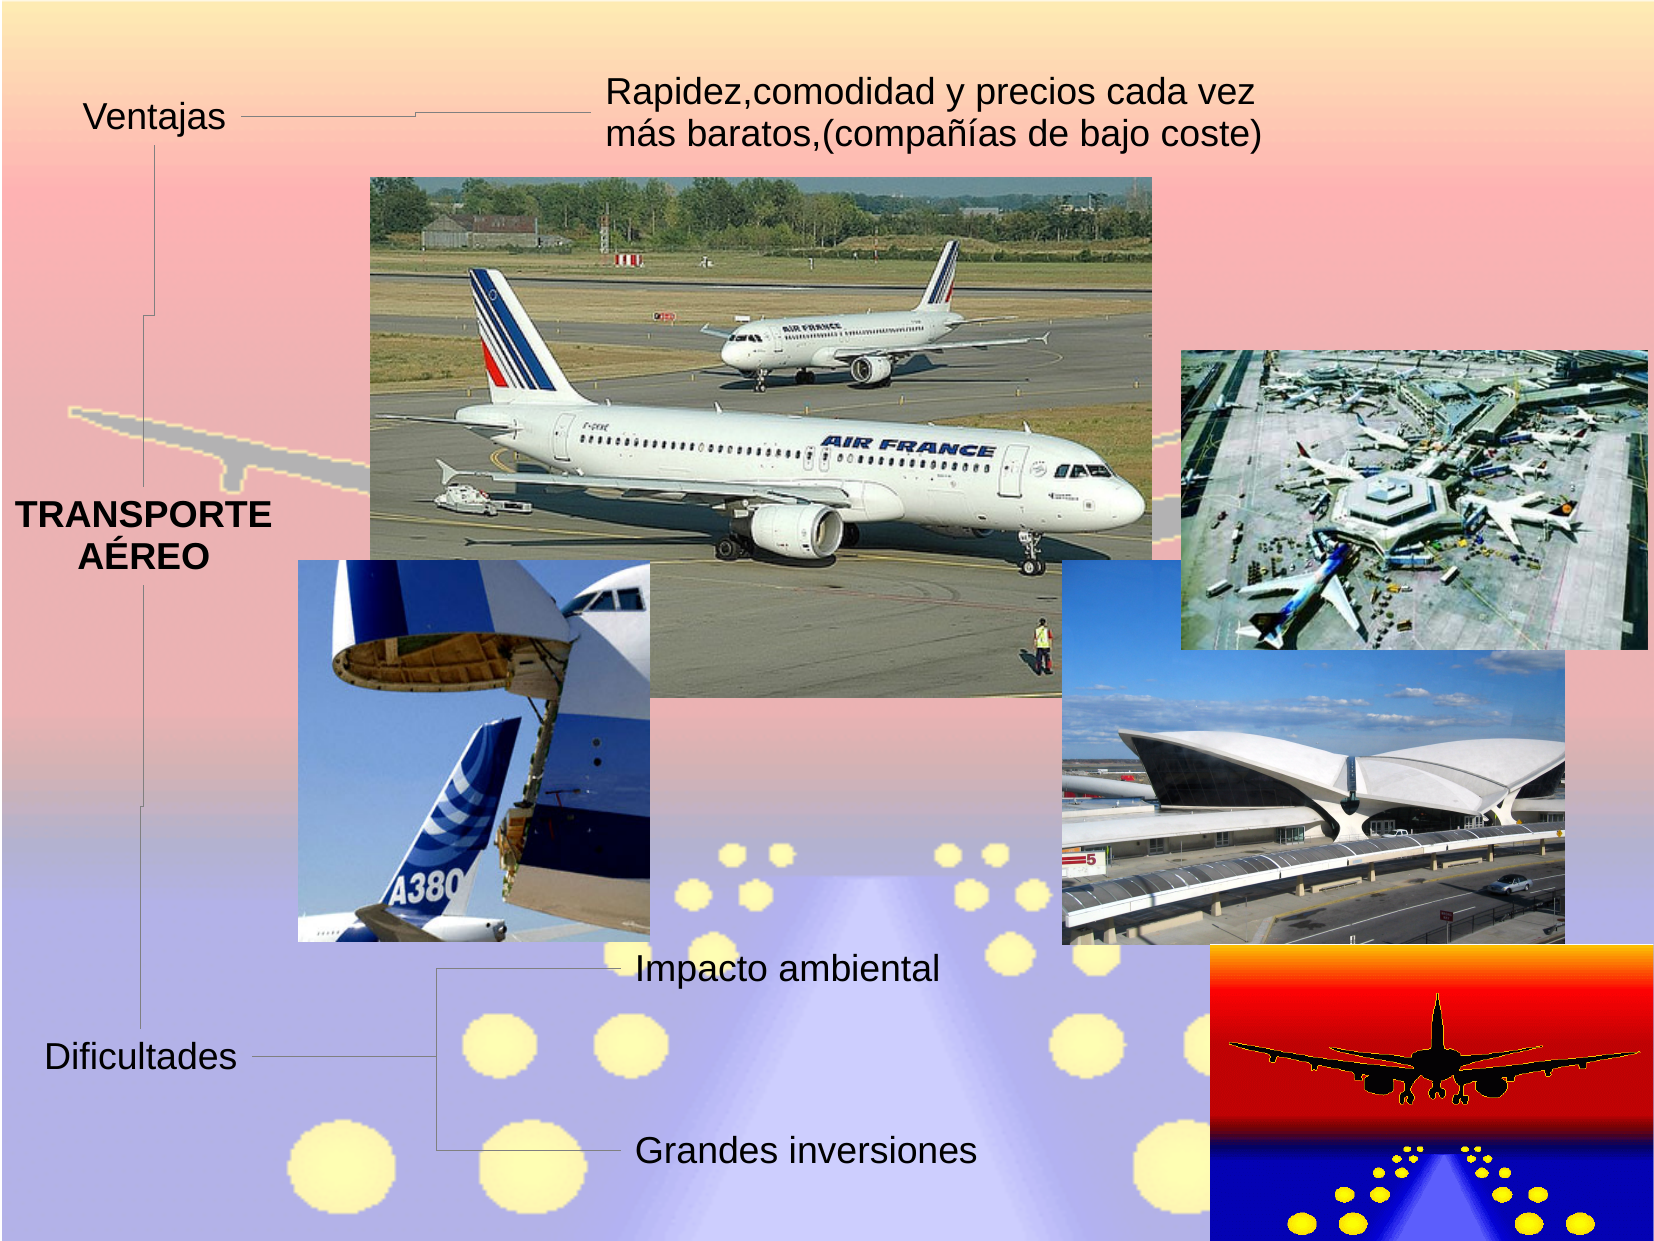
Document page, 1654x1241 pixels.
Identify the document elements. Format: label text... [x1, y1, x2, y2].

text_box Impacto ambiental [620, 939, 956, 997]
text_box TRANSPORTE AÉREO [0, 486, 288, 586]
text_box Dificultades [29, 1028, 253, 1086]
picture [2, 0, 1654, 1241]
text_box Ventajas [67, 88, 242, 146]
text_box Rapidez,comodidad y precios cada vez más baratos,(compañías de bajo coste) [590, 63, 1278, 163]
text_box Grandes inversiones [620, 1122, 993, 1179]
